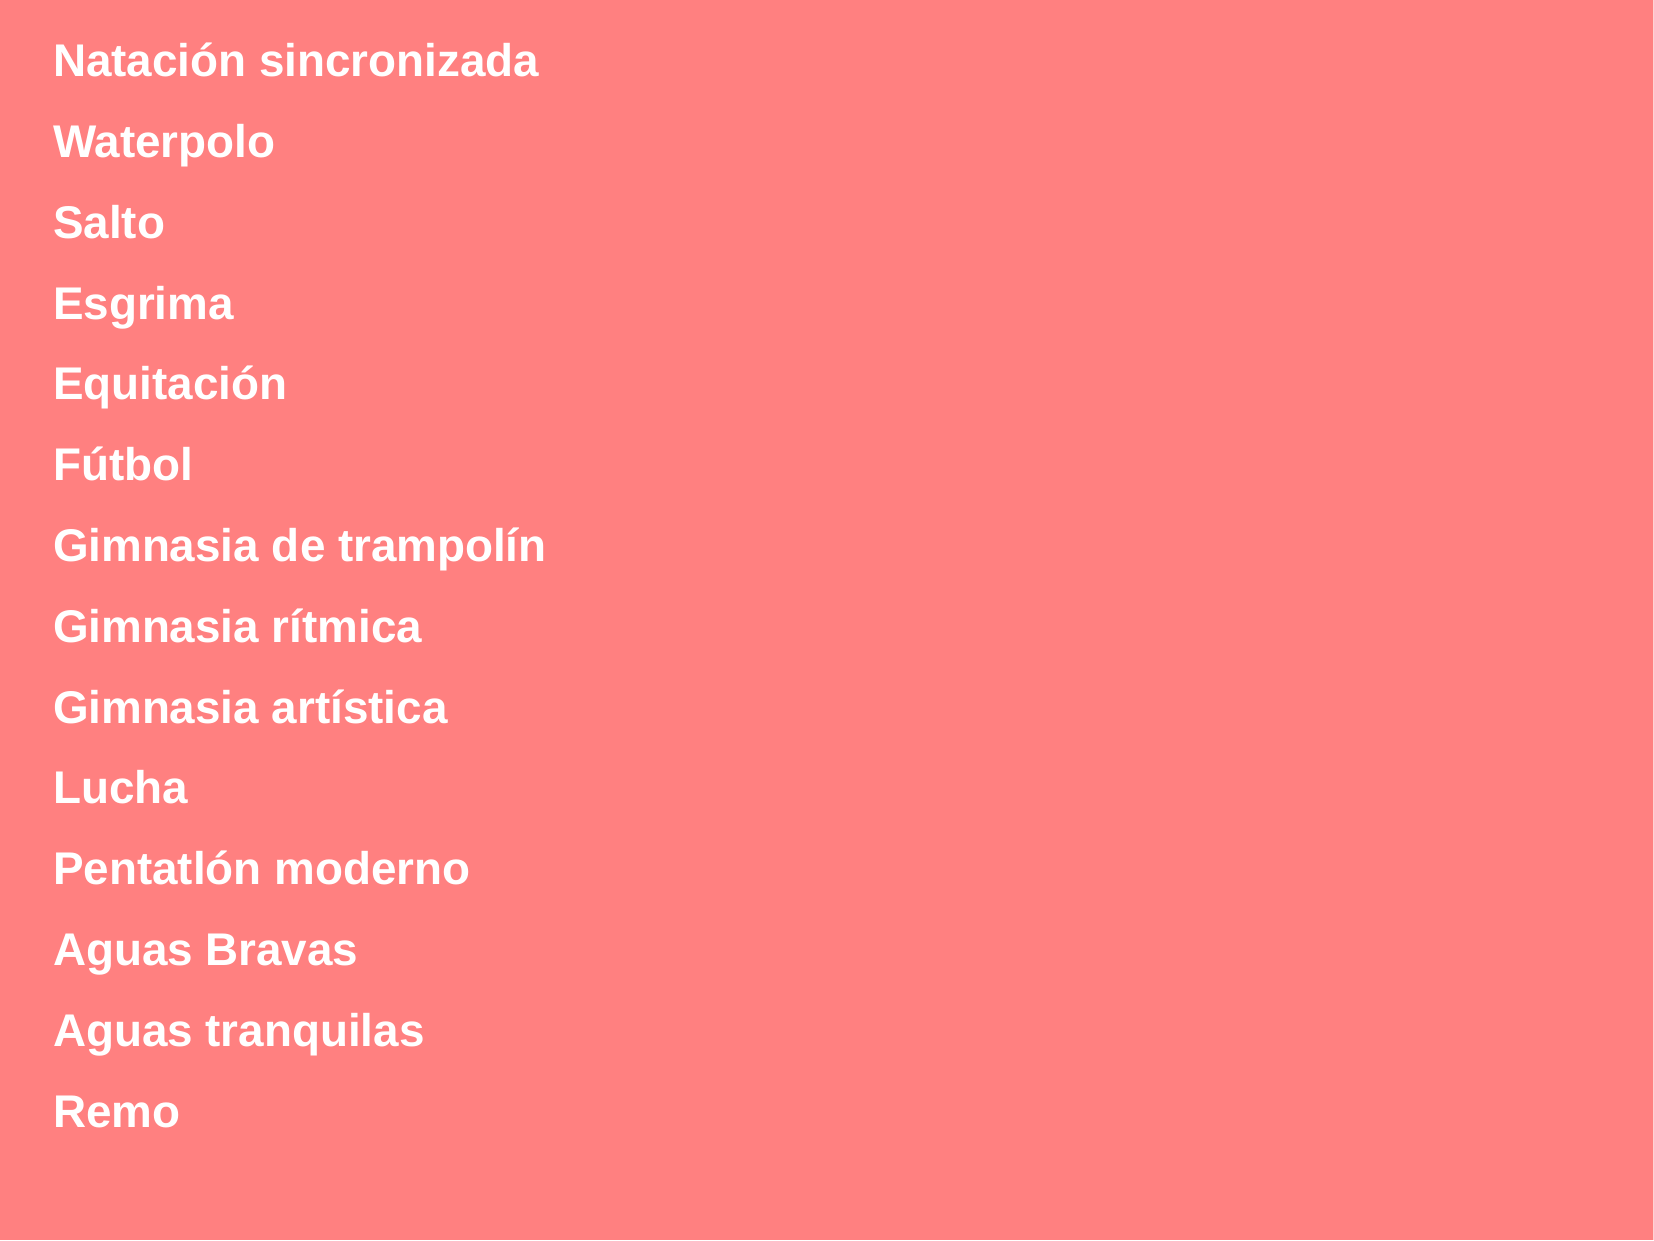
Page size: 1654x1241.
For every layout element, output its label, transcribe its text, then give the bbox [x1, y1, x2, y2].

list Natación sincronizada Waterpolo Salto Esgrima Equitación Fútbol Gimnasia de trampolín Gimnasia rítmica Gimnasia artística Lucha Pentatlón moderno Aguas Bravas Aguas tranquilas Remo [35, 35, 1524, 1241]
